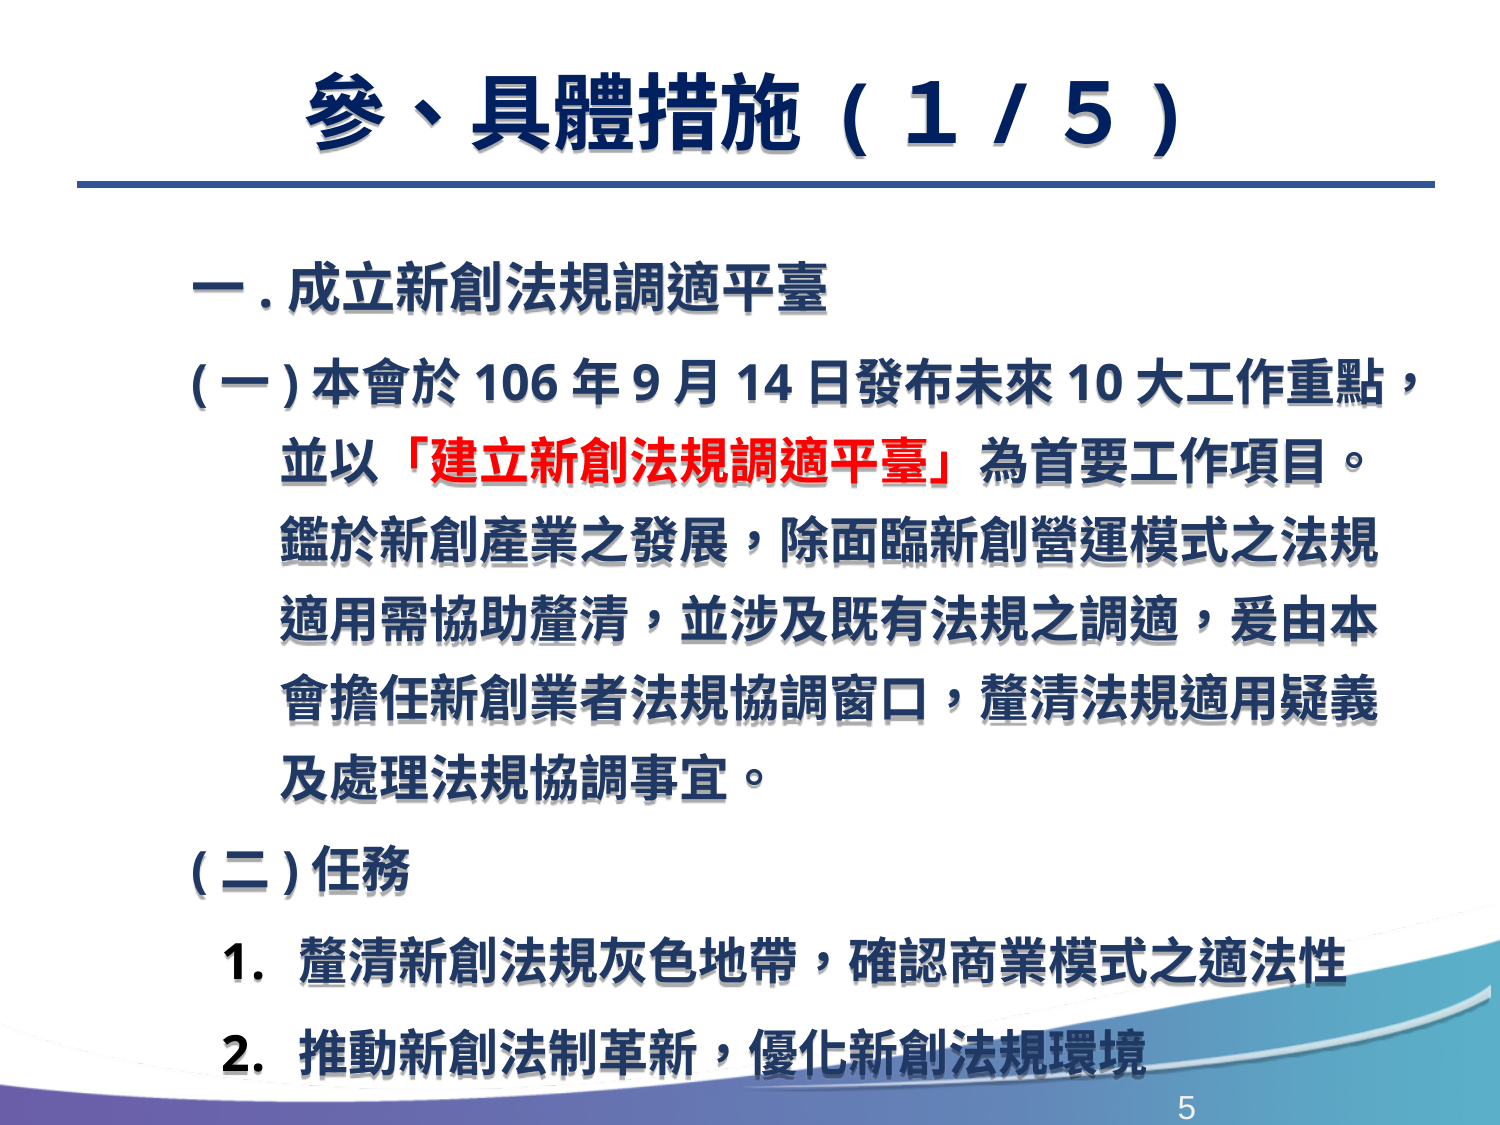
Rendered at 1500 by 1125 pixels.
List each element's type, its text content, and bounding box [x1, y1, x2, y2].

list 一.成立新創法規調適平臺 (一)本會於106年9月14日發布未來10大工作重點，並以「建立新創法規調適平臺」為首要工作項目。鑑於新創產業之發展，除面臨新創營運模式之法規適用需協助釐清，並涉及既有法規之調適，爰由本會擔任新創業者法規協調窗口，釐清法規適用疑義及處理法規協調事宜。 (二)任務 釐清新創法規灰色地帶，確認商業模式之適法性 推動新創法制革新，優化新創法規環境 [88, 231, 1436, 1125]
title 參、具體措施 (１/５) [64, 7, 1359, 225]
